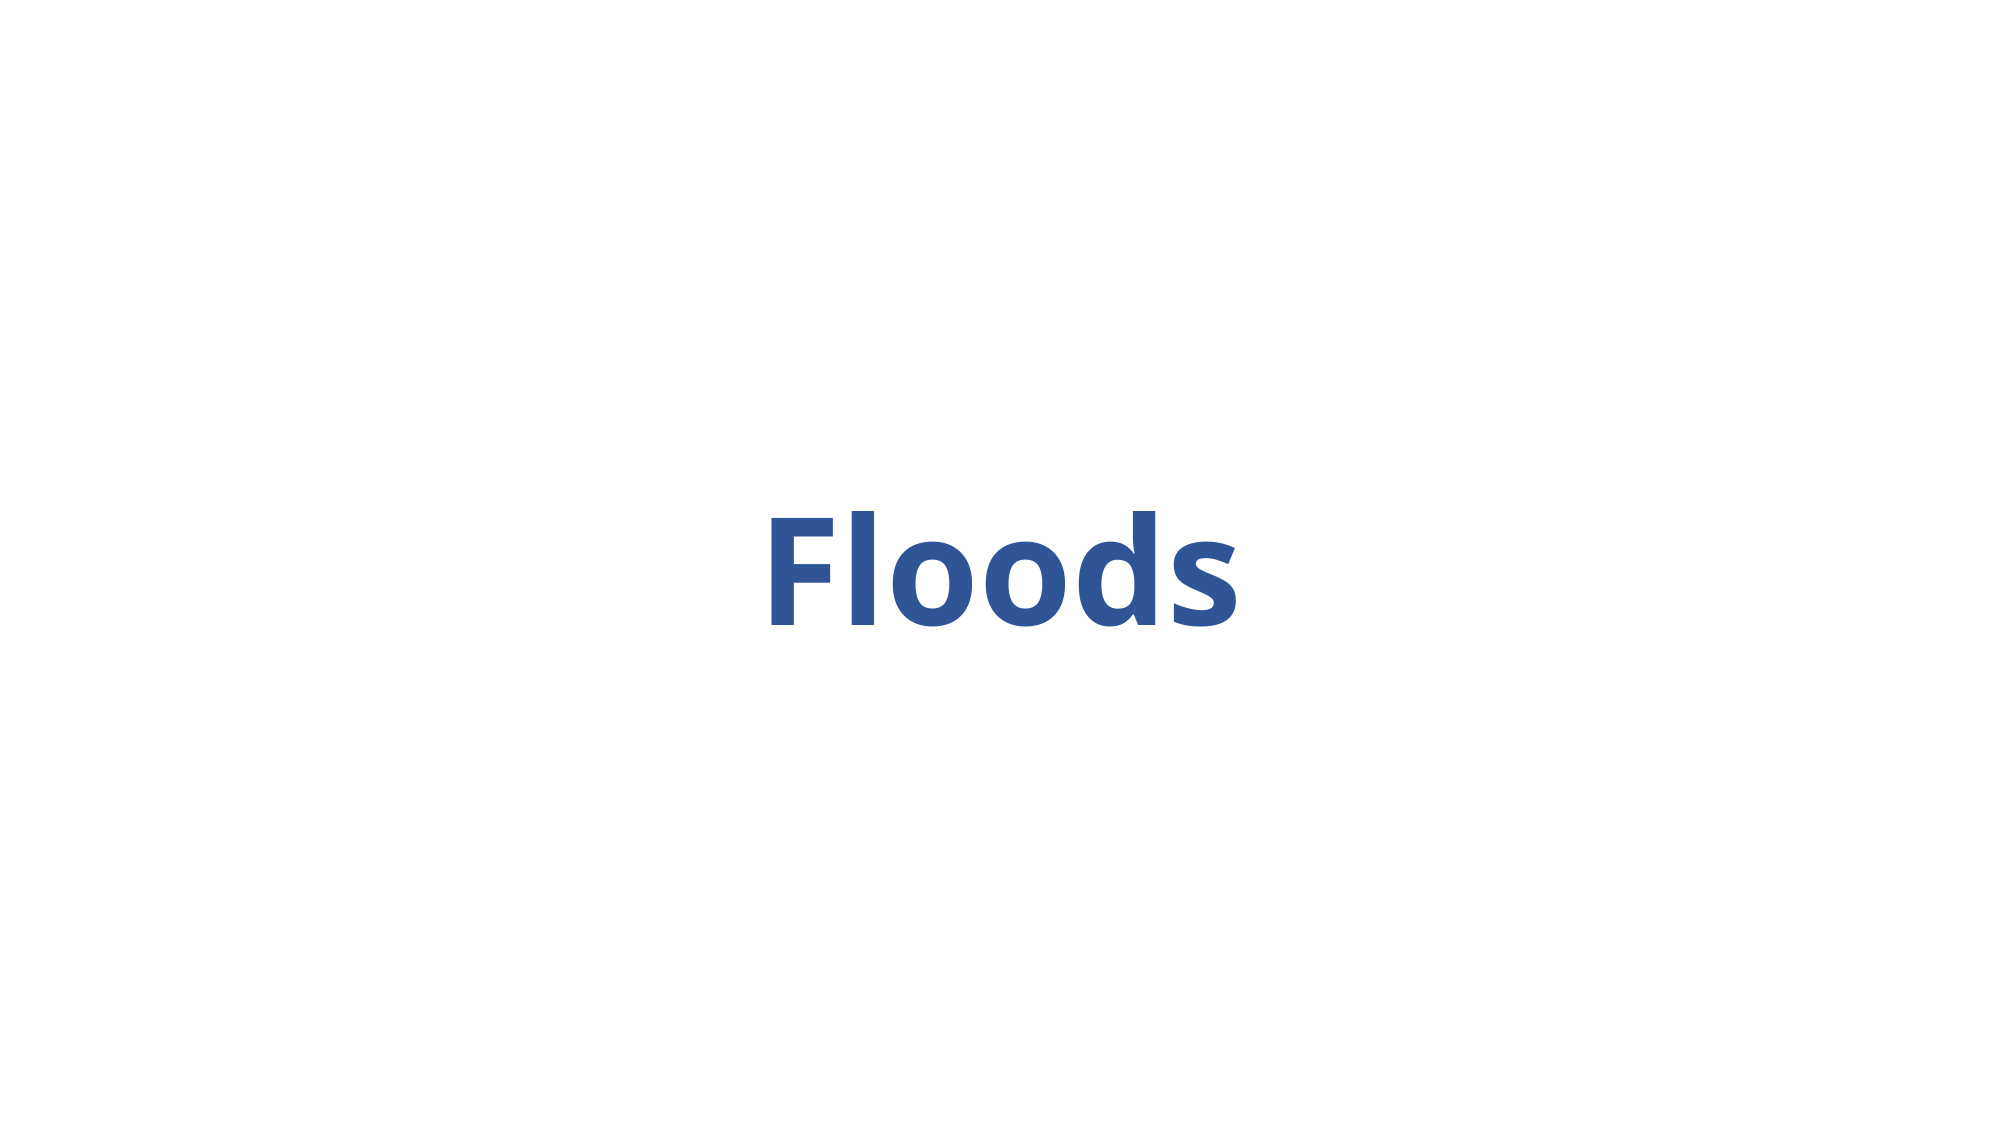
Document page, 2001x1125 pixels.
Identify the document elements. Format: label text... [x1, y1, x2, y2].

title Floods [137, 59, 1863, 1095]
